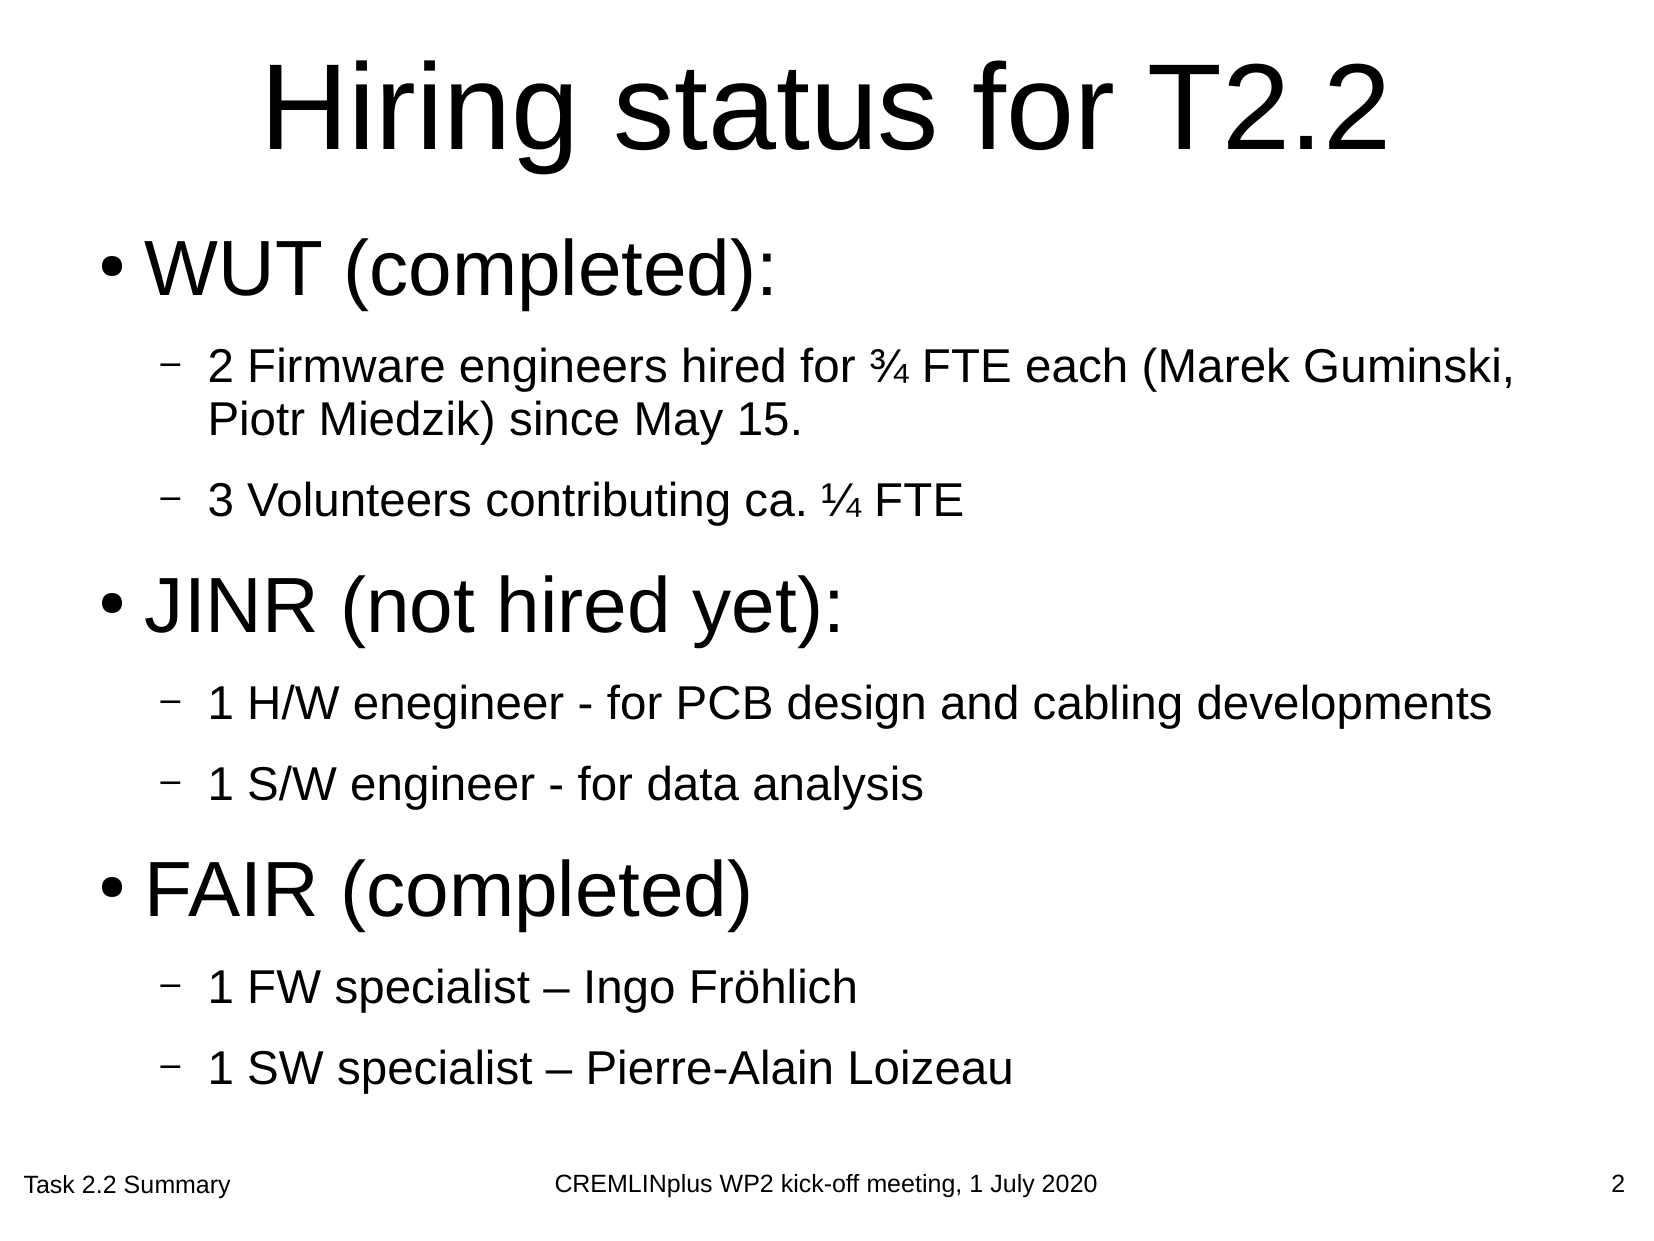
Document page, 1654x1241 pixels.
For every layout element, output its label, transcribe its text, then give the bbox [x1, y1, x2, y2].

title Hiring status for T2.2 [82, 38, 1571, 176]
list WUT (completed): 2 Firmware engineers hired for ¾ FTE each (Marek Guminski, Piotr Miedzik) since May 15. 3 Volunteers contributing ca. ¼ FTE JINR (not hired yet): 1 H/W enegineer - for PCB design and cabling developments 1 S/W engineer - for data analysis FAIR (completed) 1 FW specialist – Ingo Fröhlich 1 SW specialist – Pierre-Alain Loizeau [82, 224, 1571, 1099]
